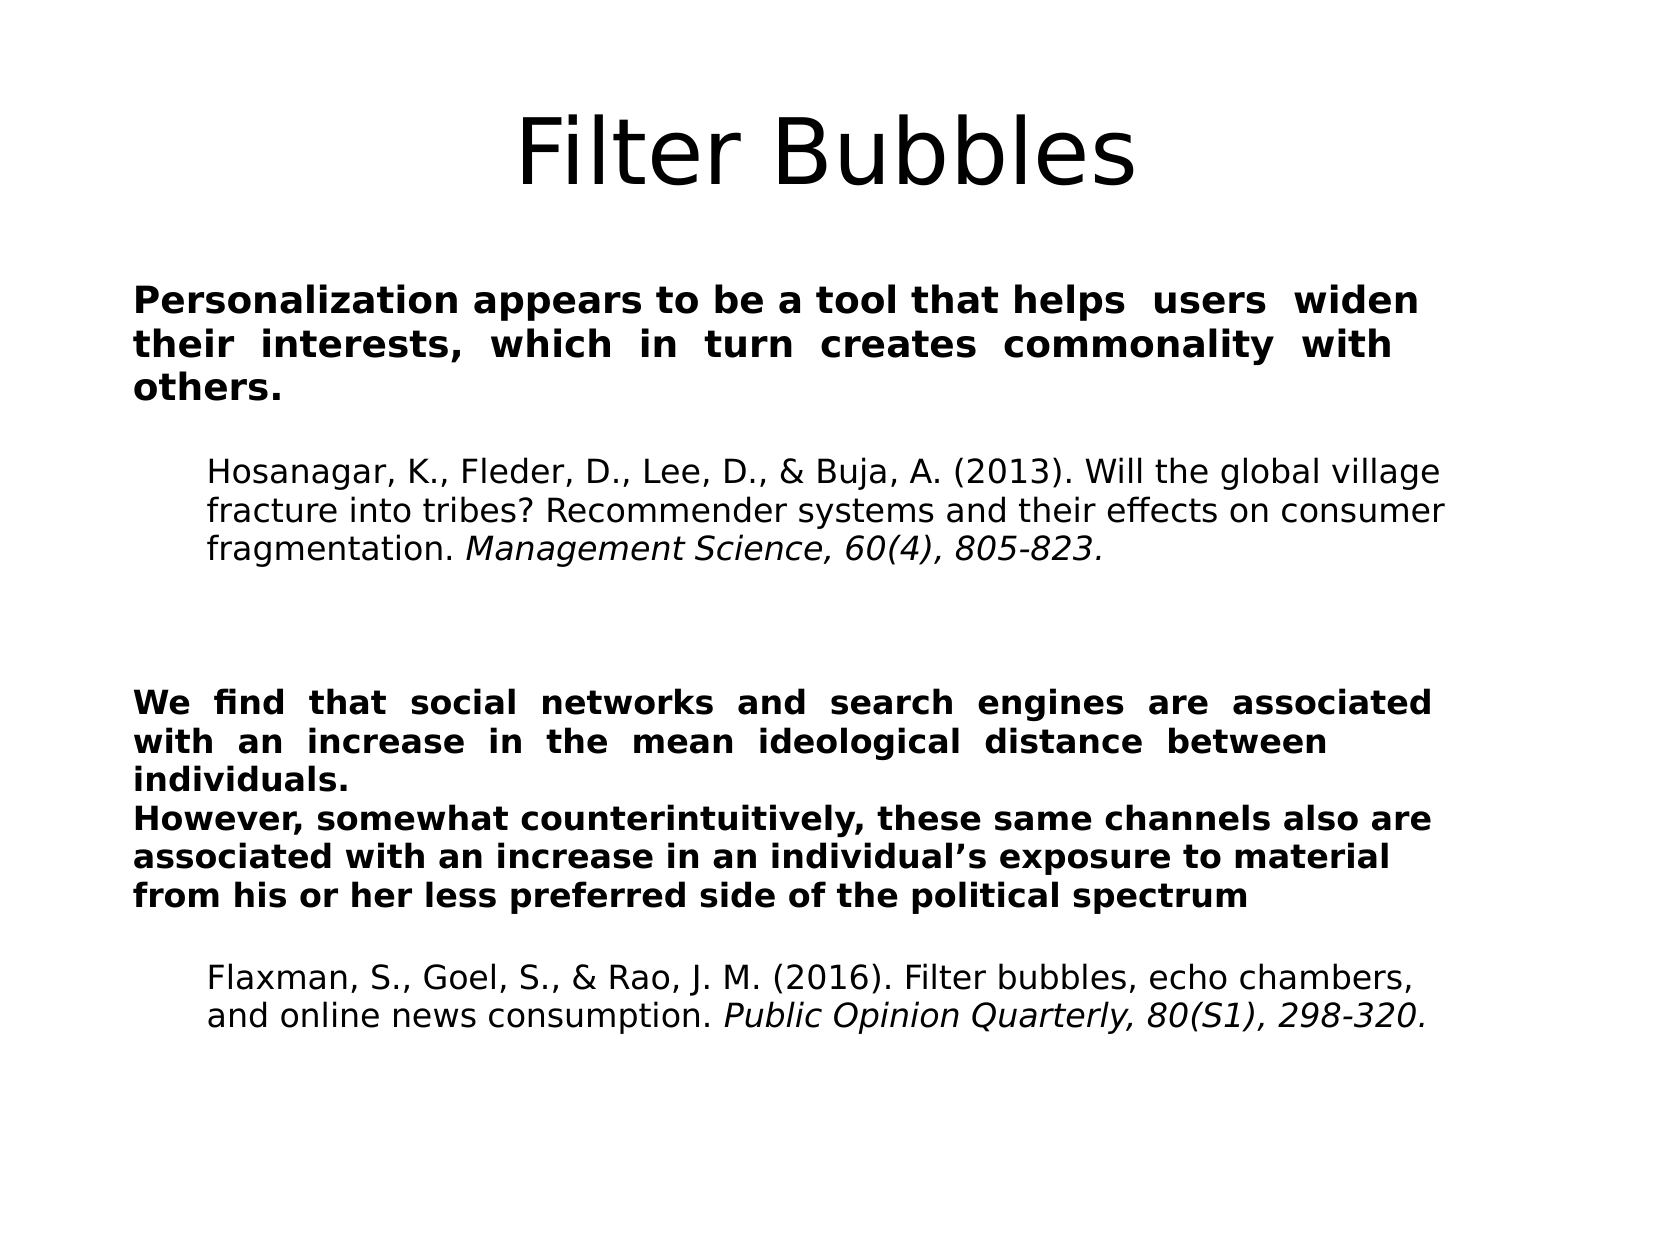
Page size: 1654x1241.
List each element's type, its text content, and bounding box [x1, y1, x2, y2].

title Filter Bubbles [82, 49, 1571, 257]
text_box Personalization appears to be a tool that helps users widen their interests, which in turn creates commonality with others. Hosanagar, K., Fleder, D., Lee, D., & Buja, A. (2013). Will the global village fracture into tribes? Recommender systems and their effects on consumer fragmentation. Management Science, 60(4), 805-823. We find that social networks and search engines are associated with an increase in the mean ideological distance between individuals. However, somewhat counterintuitively, these same channels also are associated with an increase in an individual’s exposure to material from his or her less preferred side of the political spectrum Flaxman, S., Goel, S., & Rao, J. M. (2016). Filter bubbles, echo chambers, and online news consumption. Public Opinion Quarterly, 80(S1), 298-320. [118, 271, 1465, 1063]
